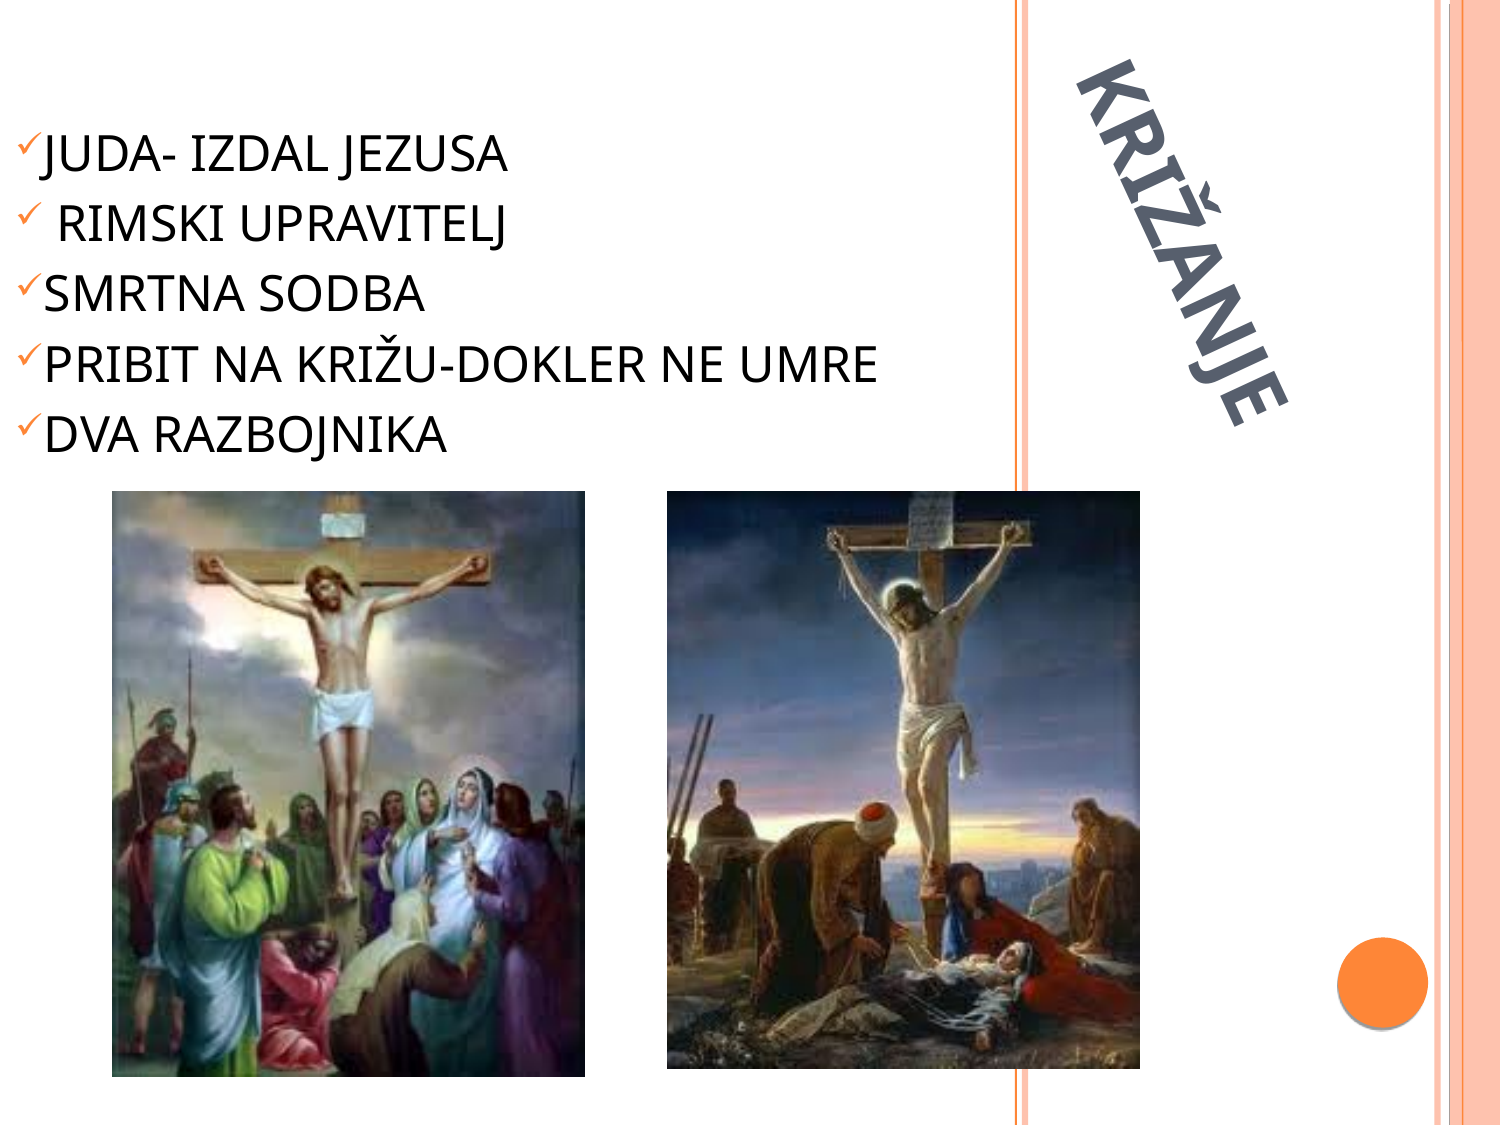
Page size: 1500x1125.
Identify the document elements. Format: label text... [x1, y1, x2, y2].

picture [112, 491, 585, 1077]
picture [667, 491, 1140, 1069]
title KRIŽANJE [1045, 42, 1500, 1014]
list JUDA- IZDAL JEZUSA RIMSKI UPRAVITELJ SMRTNA SODBA PRIBIT NA KRIŽU-DOKLER NE UMRE DVA RAZBOJNIKA [0, 113, 1111, 1125]
